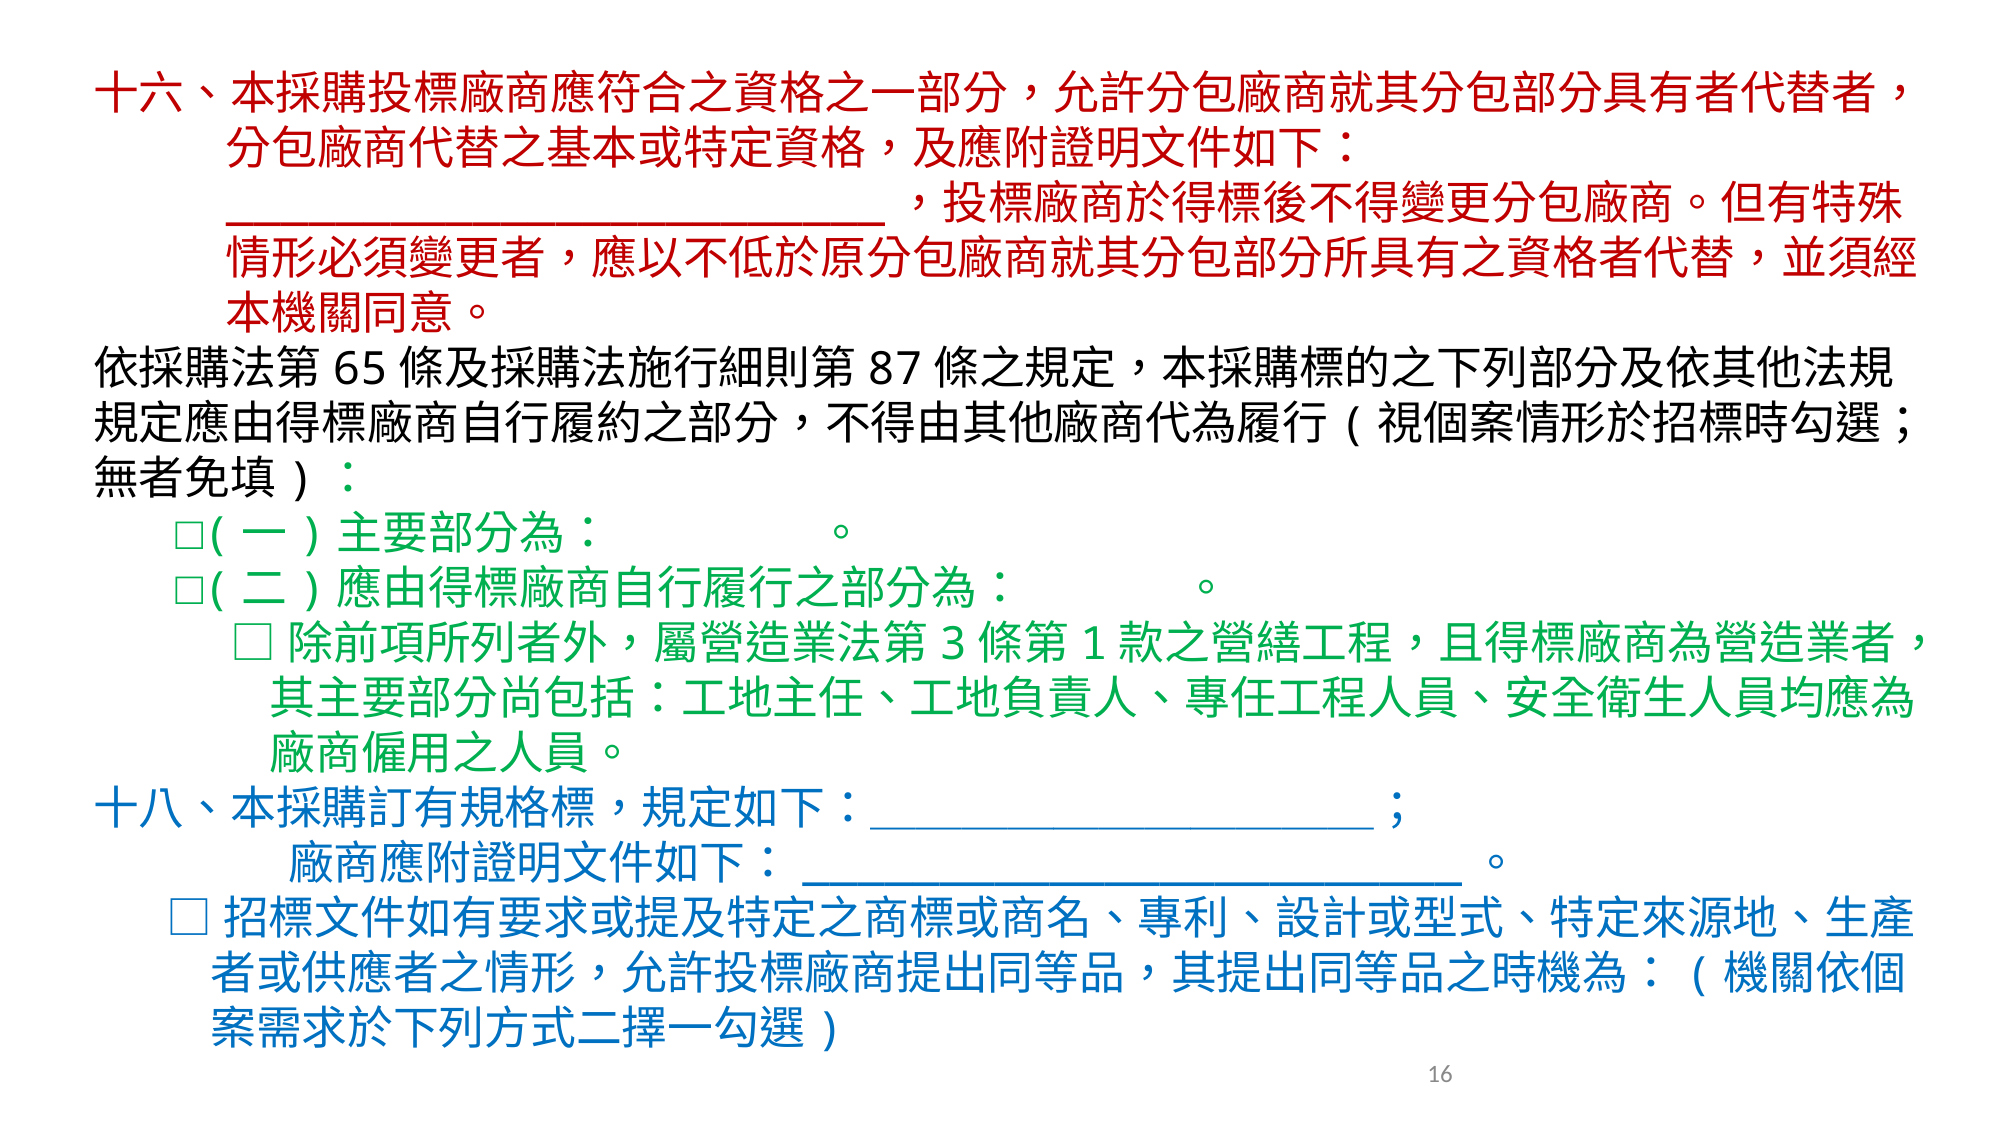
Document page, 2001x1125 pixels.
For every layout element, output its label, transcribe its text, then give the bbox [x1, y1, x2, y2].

text_box 十六、本採購投標廠商應符合之資格之一部分，允許分包廠商就其分包部分具有者代替者，分包廠商代替之基本或特定資格，及應附證明文件如下：________________________，投標廠商於得標後不得變更分包廠商。但有特殊情形必須變更者，應以不低於原分包廠商就其分包部分所具有之資格者代替，並須經本機關同意。 依採購法第65條及採購法施行細則第87條之規定，本採購標的之下列部分及依其他法規規定應由得標廠商自行履約之部分，不得由其他廠商代為履行(視個案情形於招標時勾選；無者免填)： □(一)主要部分為： 。 □(二)應由得標廠商自行履行之部分為： 。 □除前項所列者外，屬營造業法第3條第1款之營繕工程，且得標廠商為營造業者，其主要部分尚包括：工地主任、工地負責人、專任工程人員、安全衛生人員均應為廠商僱用之人員。 十八、本採購訂有規格標，規定如下：＿＿＿＿＿＿＿＿＿＿＿； 廠商應附證明文件如下：________________________。 □招標文件如有要求或提及特定之商標或商名、專利、設計或型式、特定來源地、生產者或供應者之情形，允許投標廠商提出同等品，其提出同等品之時機為：(機關依個案需求於下列方式二擇一勾選) [78, 56, 1934, 1061]
text_box 16 [1412, 1042, 1863, 1103]
